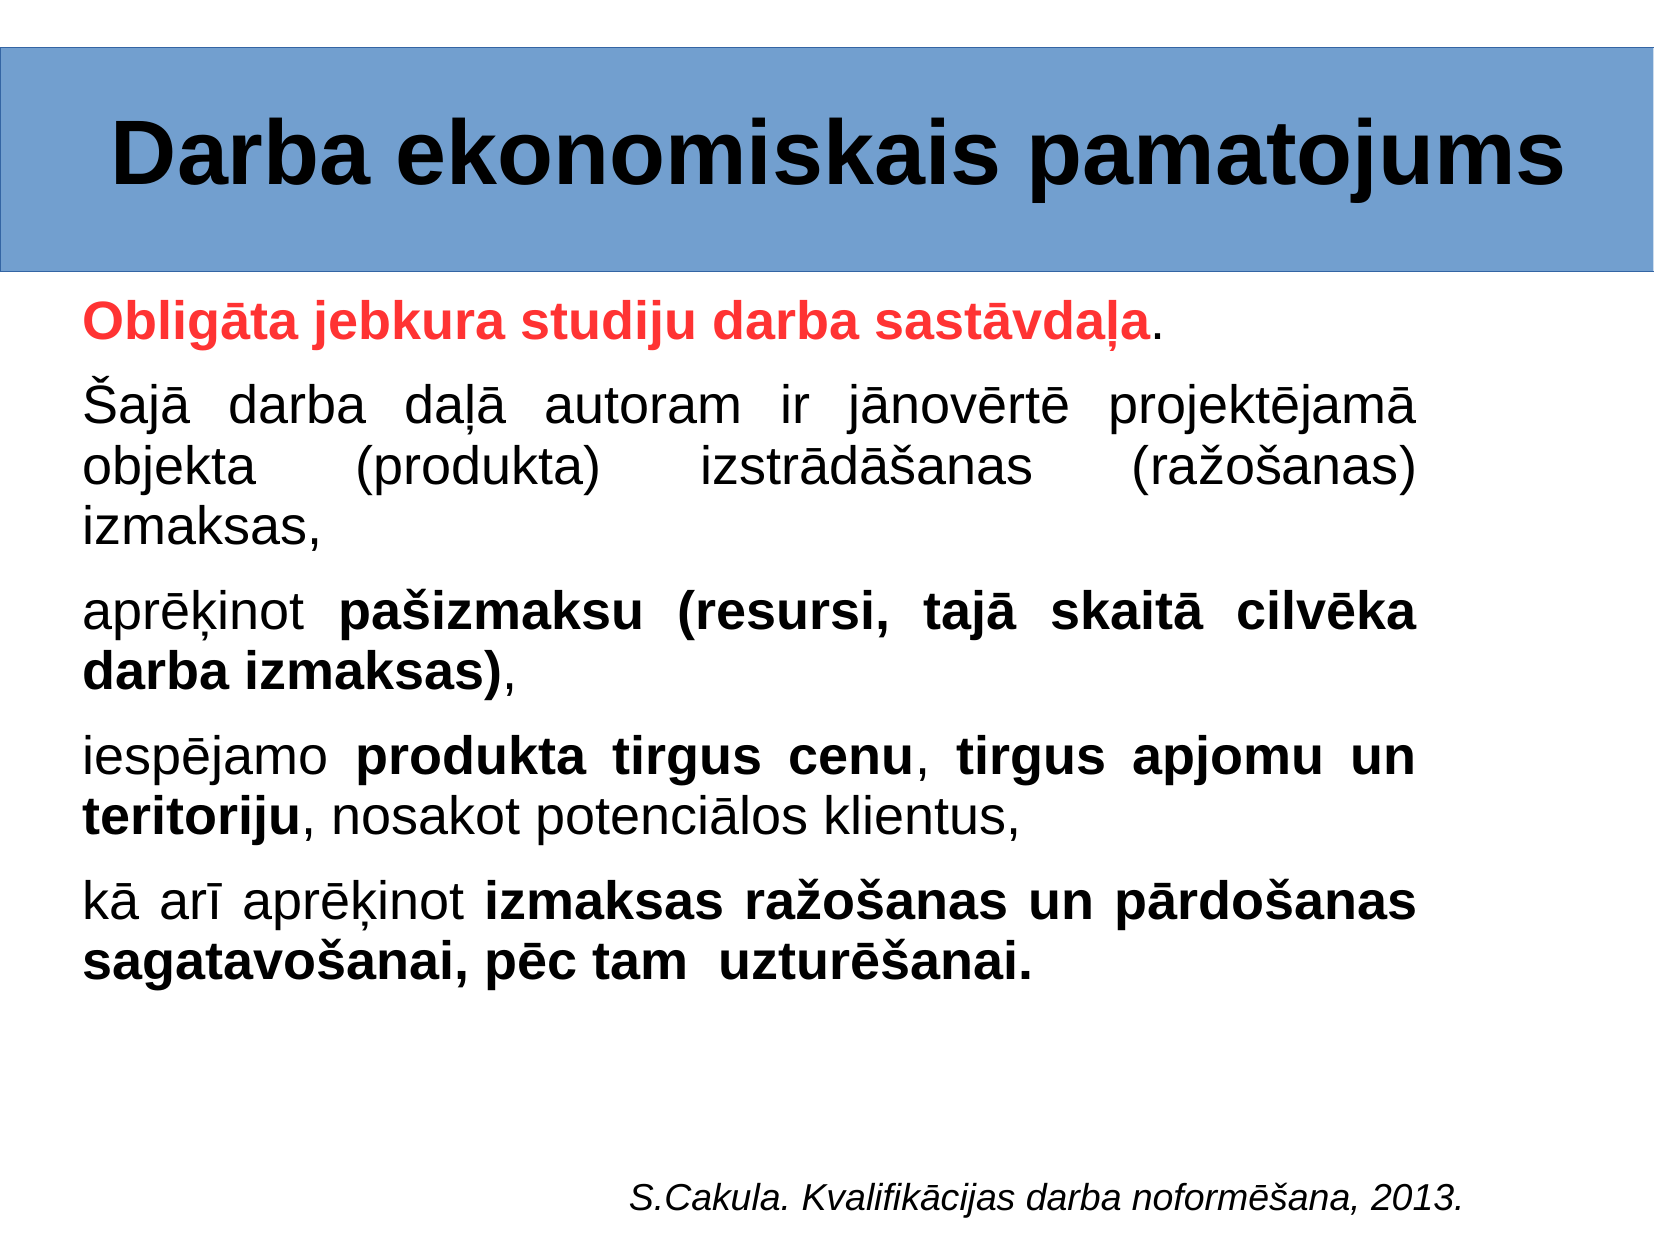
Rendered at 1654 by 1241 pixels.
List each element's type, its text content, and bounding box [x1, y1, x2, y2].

text_box S.Cakula. Kvalifikācijas darba noformēšana, 2013. [614, 1169, 1630, 1227]
list Obligāta jebkura studiju darba sastāvdaļa. Šajā darba daļā autoram ir jānovērtē projektējamā objekta (produkta) izstrādāšanas (ražošanas) izmaksas, aprēķinot pašizmaksu (resursi, tajā skaitā cilvēka darba izmaksas), iespējamo produkta tirgus cenu, tirgus apjomu un teritoriju, nosakot potenciālos klientus, kā arī aprēķinot izmaksas ražošanas un pārdošanas sagatavošanai, pēc tam uzturēšanai. [82, 290, 1418, 993]
title Darba ekonomiskais pamatojums [82, 49, 1571, 257]
text_box [0, 47, 1654, 272]
